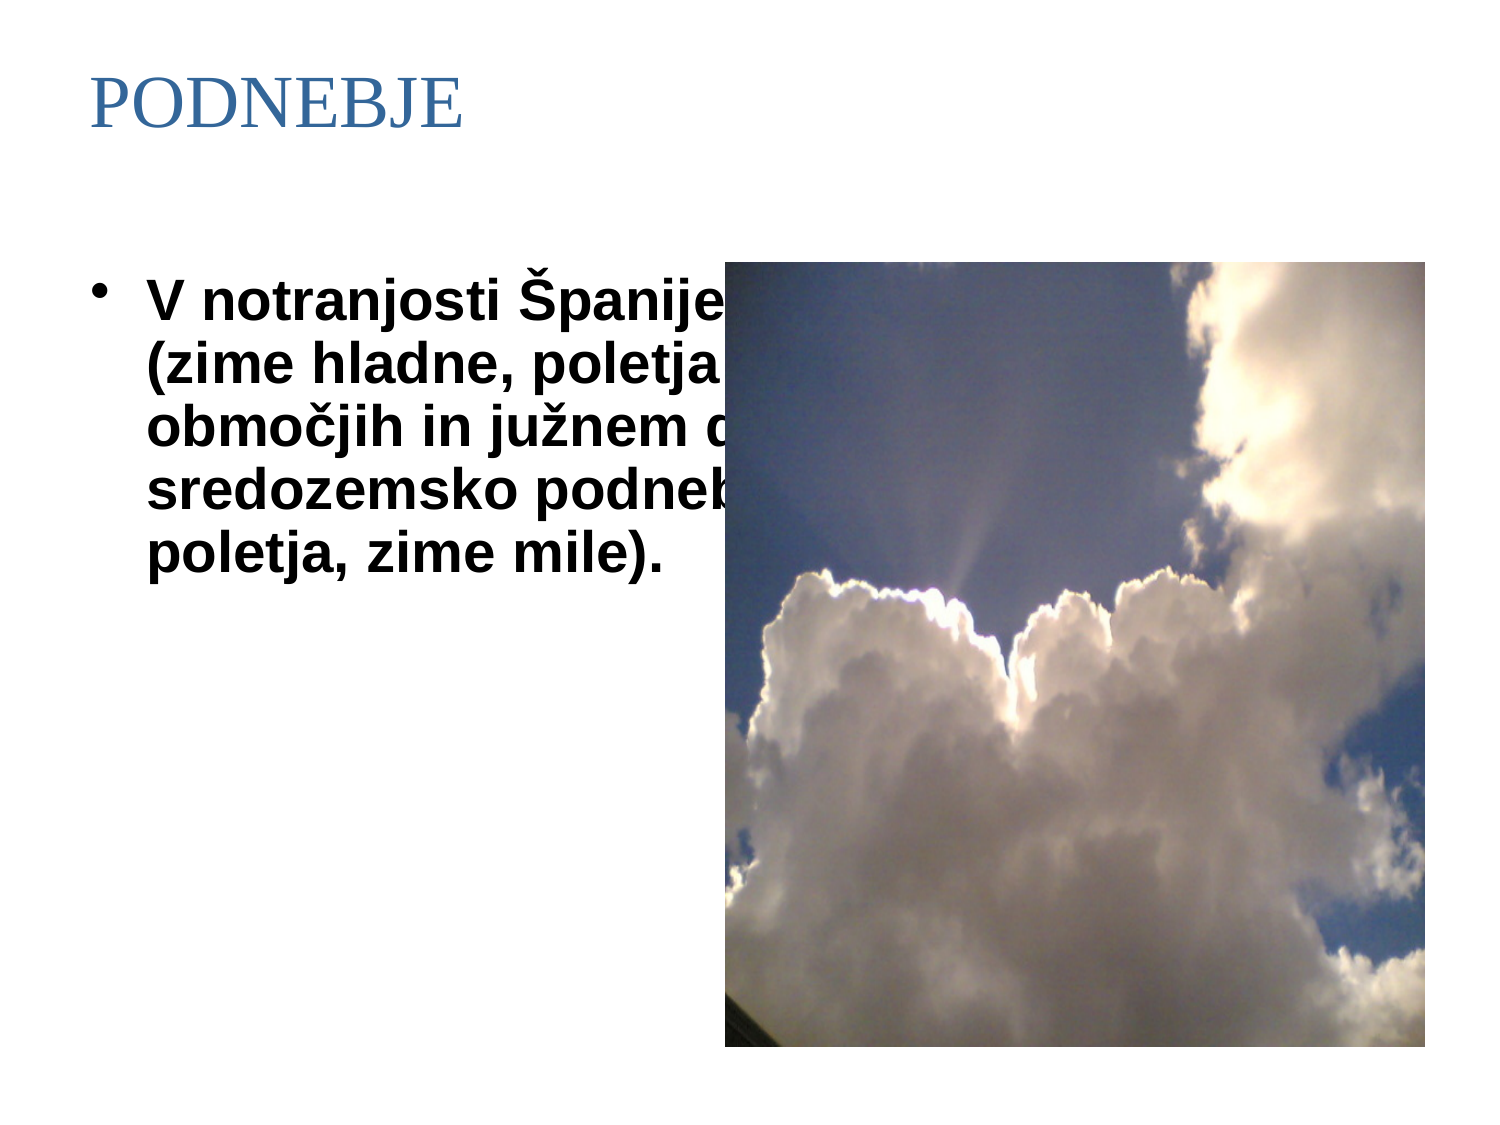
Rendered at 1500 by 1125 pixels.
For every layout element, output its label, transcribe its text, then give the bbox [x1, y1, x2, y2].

text_box PODNEBJE [74, 45, 1425, 233]
list V notranjosti Španije je oceansko podnebje (zime hladne, poletja vroča), na obalnih območjih in južnem delu Španije pa je sredozemsko podnebje (vroča in suha poletja, zime mile). [75, 262, 725, 1005]
picture [725, 262, 1425, 1047]
